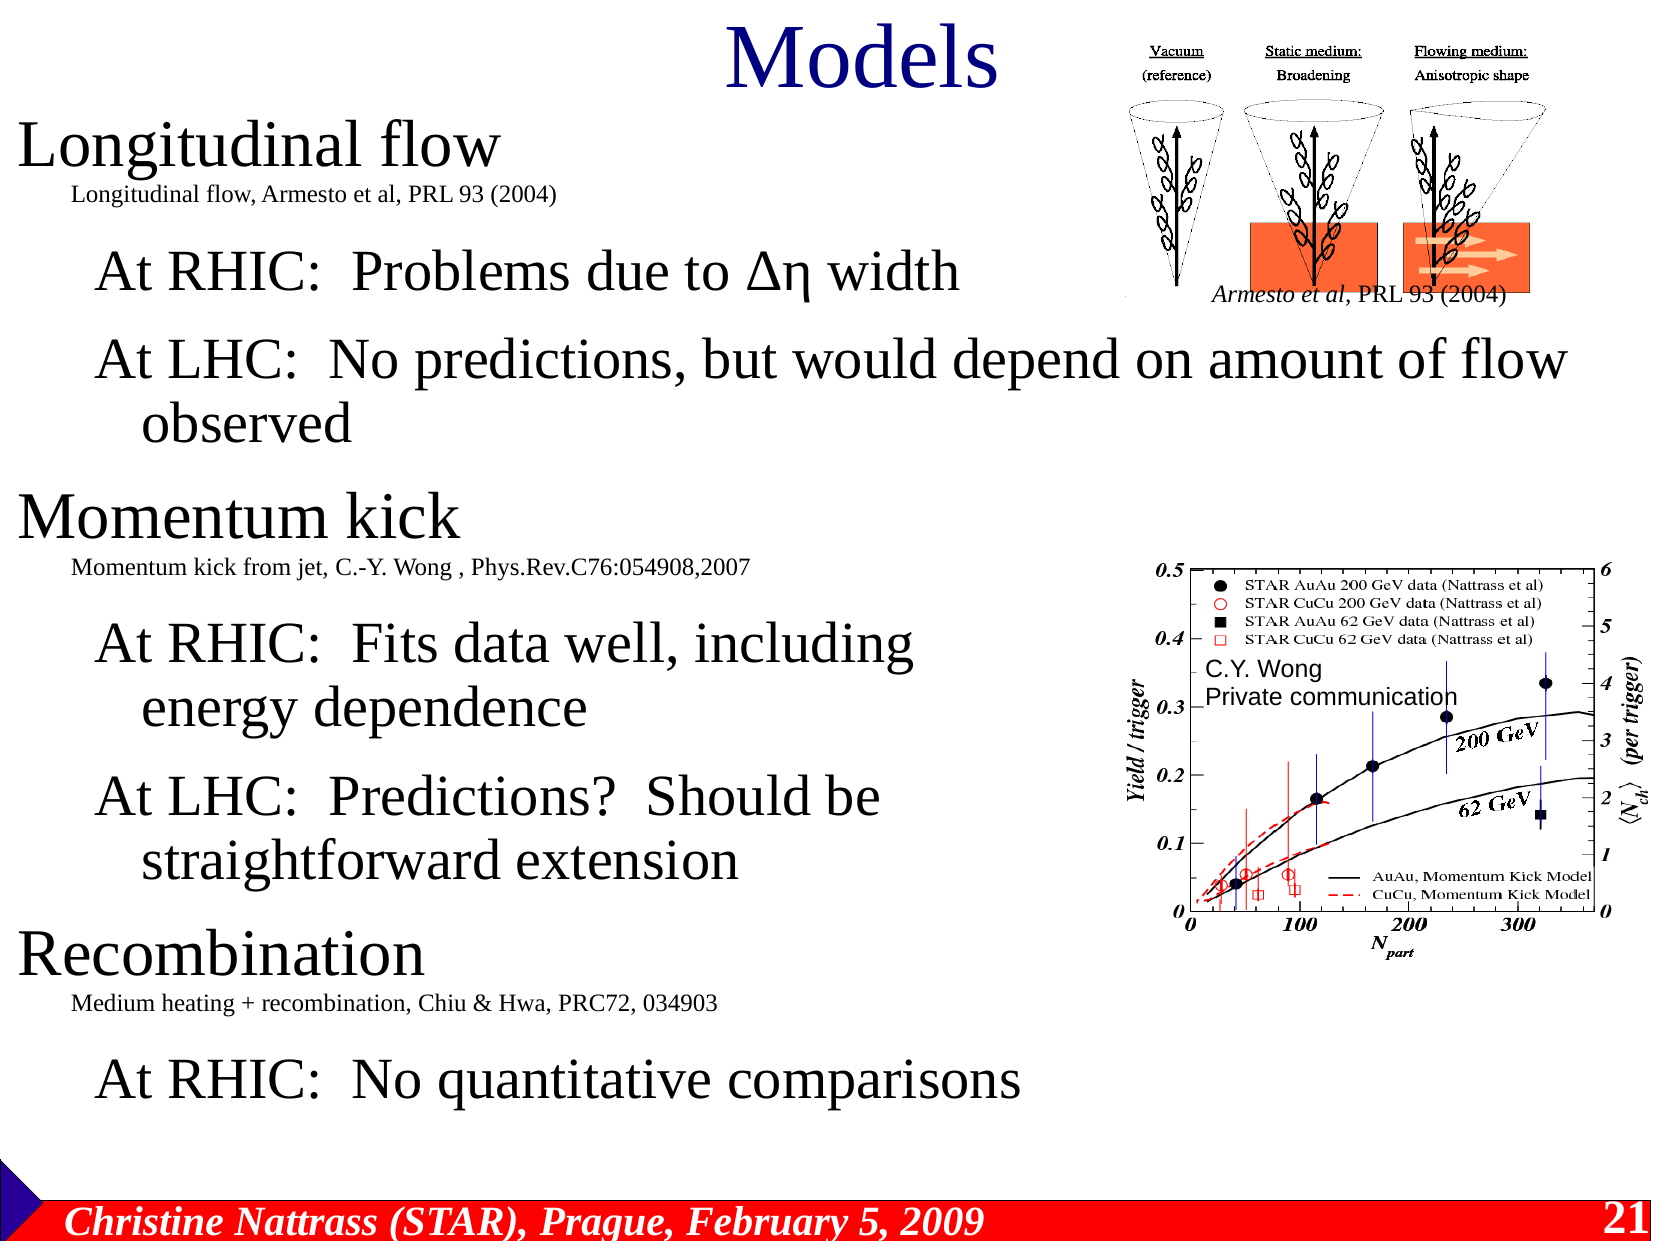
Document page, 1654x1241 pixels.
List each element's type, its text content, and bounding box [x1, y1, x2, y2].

picture [1125, 560, 1651, 961]
picture [1125, 41, 1549, 297]
text_box Armesto et al, PRL 93 (2004) [1151, 270, 1575, 317]
list Longitudinal flow Longitudinal flow, Armesto et al, PRL 93 (2004) At RHIC: Problems due to Δη width At LHC: No predictions, but would depend on amount of flow observed Momentum kick Momentum kick from jet, C.-Y. Wong , Phys.Rev.C76:054908,2007 At RHIC: Fits data well, including energy dependence At LHC: Predictions? Should be straightforward extension Recombination Medium heating + recombination, Chiu & Hwa, PRC72, 034903 At RHIC: No quantitative comparisons [0, 106, 1654, 1157]
title Models [675, 0, 1051, 106]
text_box 21 [1552, 1183, 1654, 1241]
text_box C.Y. Wong Private communication [1190, 647, 1491, 719]
